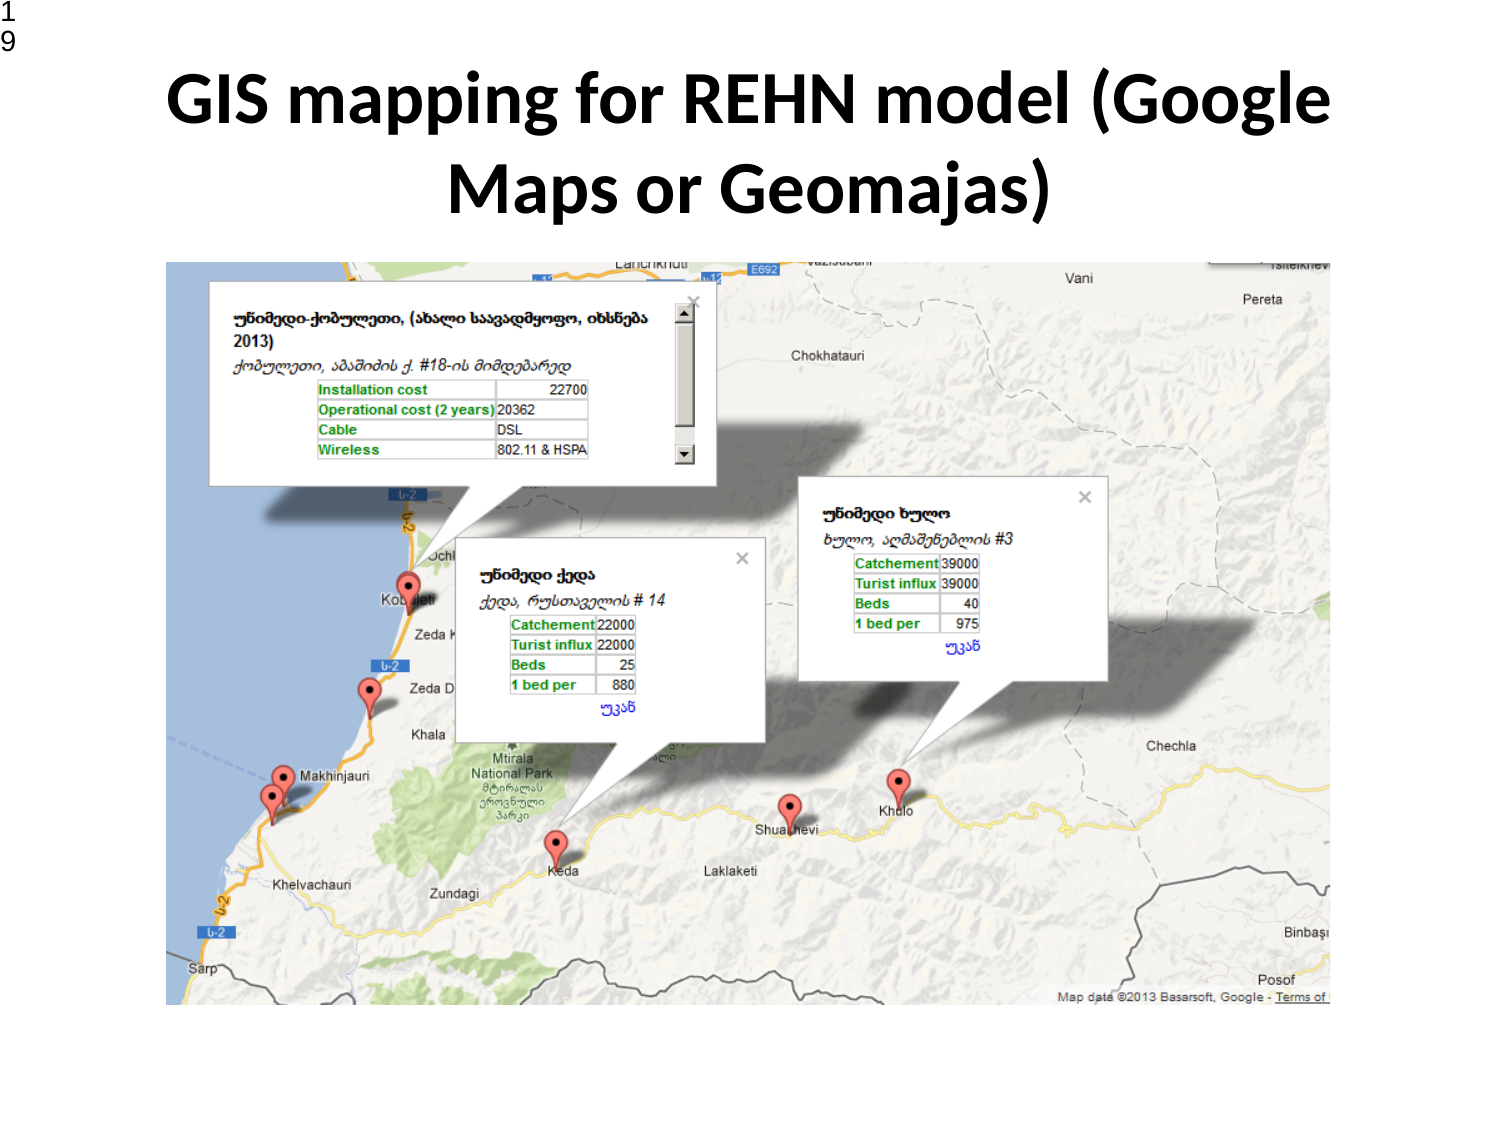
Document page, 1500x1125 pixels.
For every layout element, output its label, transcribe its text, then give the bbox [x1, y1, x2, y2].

picture [166, 262, 1334, 1005]
title GIS mapping for REHN model (Google Maps or Geomajas) [75, 45, 1425, 233]
